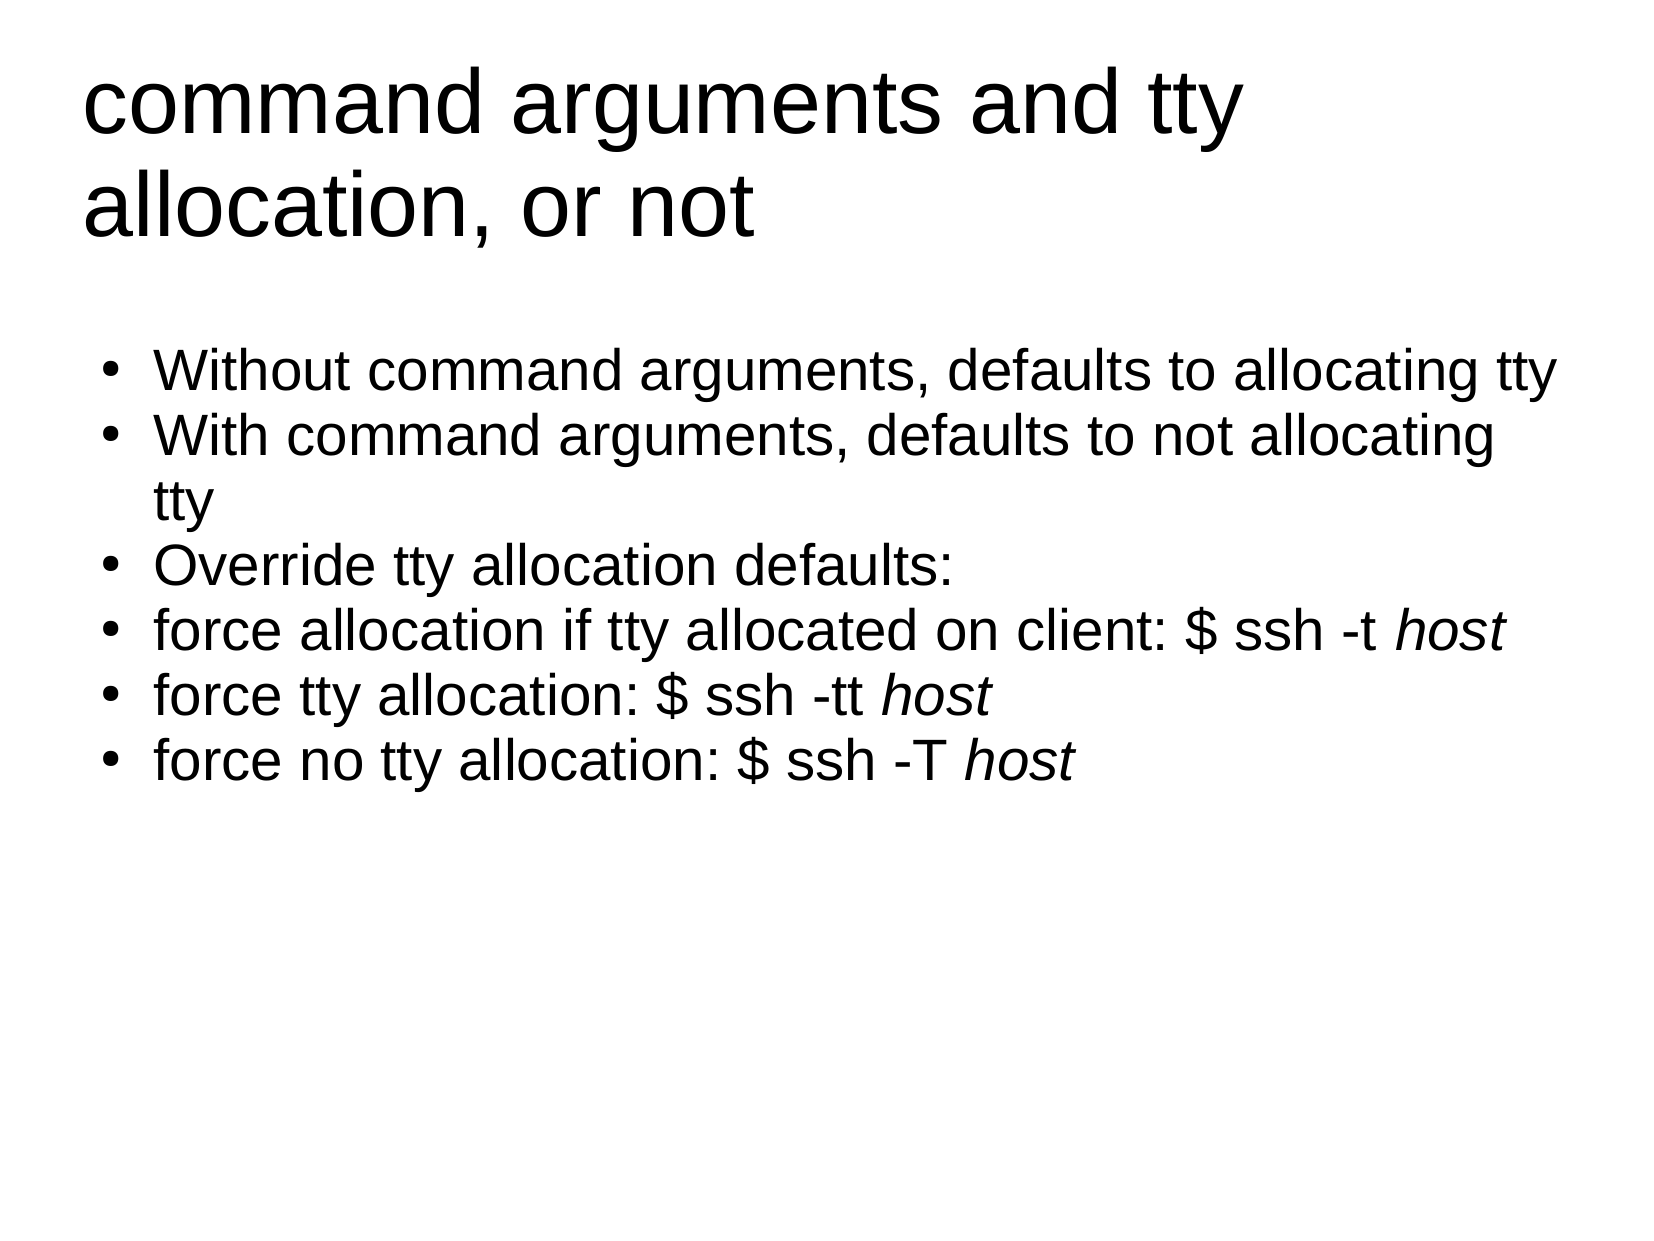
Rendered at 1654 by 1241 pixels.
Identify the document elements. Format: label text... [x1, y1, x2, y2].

list Without command arguments, defaults to allocating tty With command arguments, defaults to not allocating tty Override tty allocation defaults: force allocation if tty allocated on client: $ ssh -t host force tty allocation: $ ssh -tt host force no tty allocation: $ ssh -T host [82, 337, 1571, 1109]
title command arguments and tty allocation, or not [82, 49, 1571, 257]
